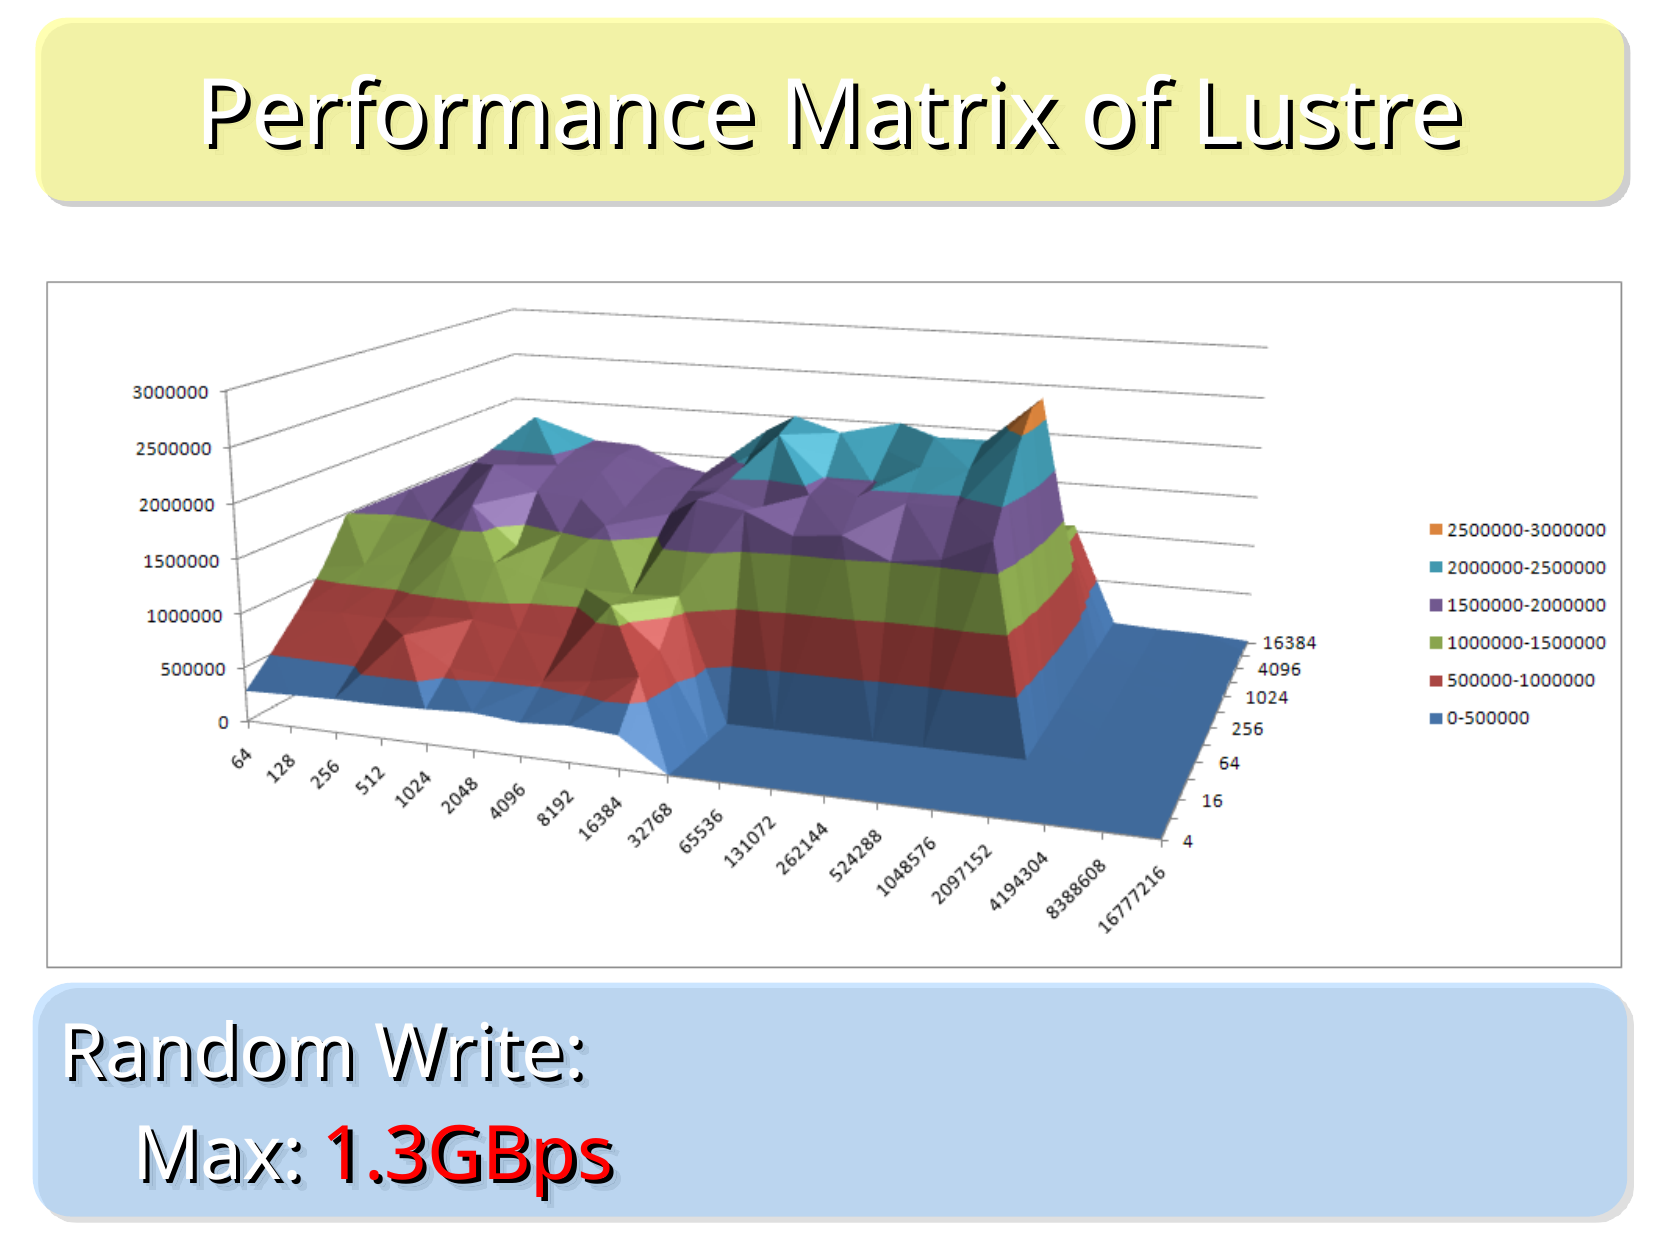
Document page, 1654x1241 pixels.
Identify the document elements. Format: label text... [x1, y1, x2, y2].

text_box Performance Matrix of Lustre [35, 17, 1625, 201]
picture [45, 280, 1624, 970]
text_box Random Write: Max: 1.3GBps [32, 982, 1628, 1217]
